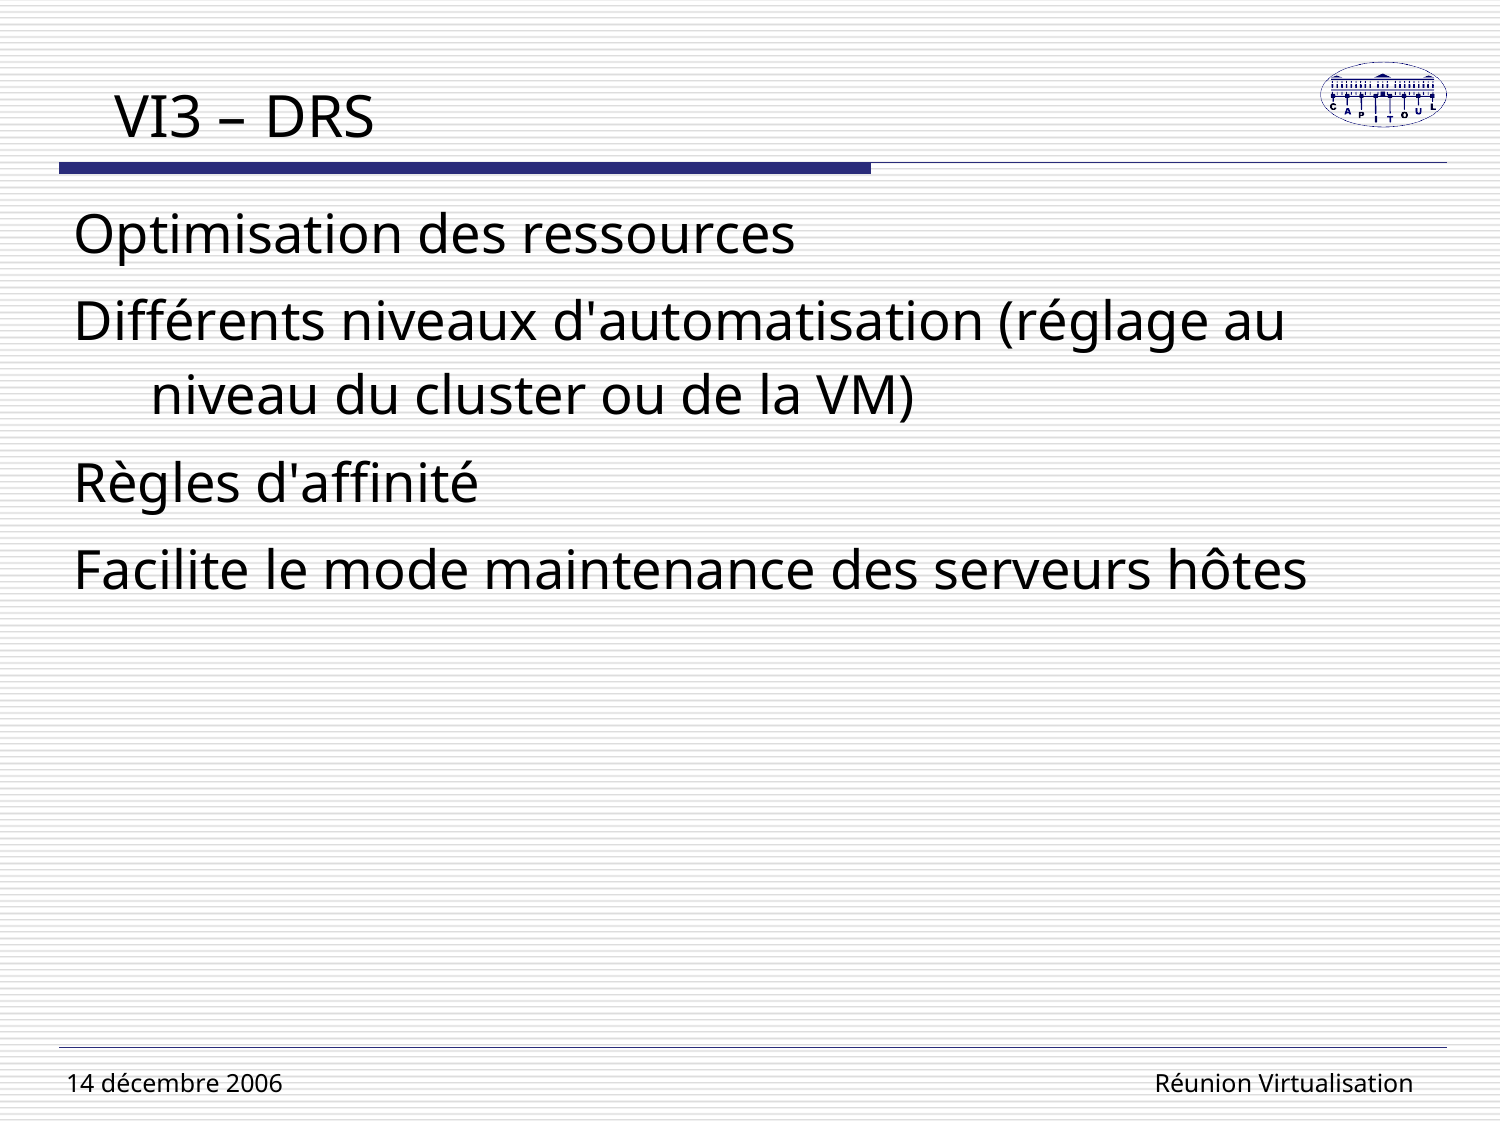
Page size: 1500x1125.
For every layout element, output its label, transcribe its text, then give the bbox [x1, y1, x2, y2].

picture [0, 0, 1500, 1125]
list Optimisation des ressources Différents niveaux d'automatisation (réglage au niveau du cluster ou de la VM) Règles d'affinité Facilite le mode maintenance des serveurs hôtes [59, 187, 1447, 1035]
title VI3 – DRS [99, 12, 1343, 163]
